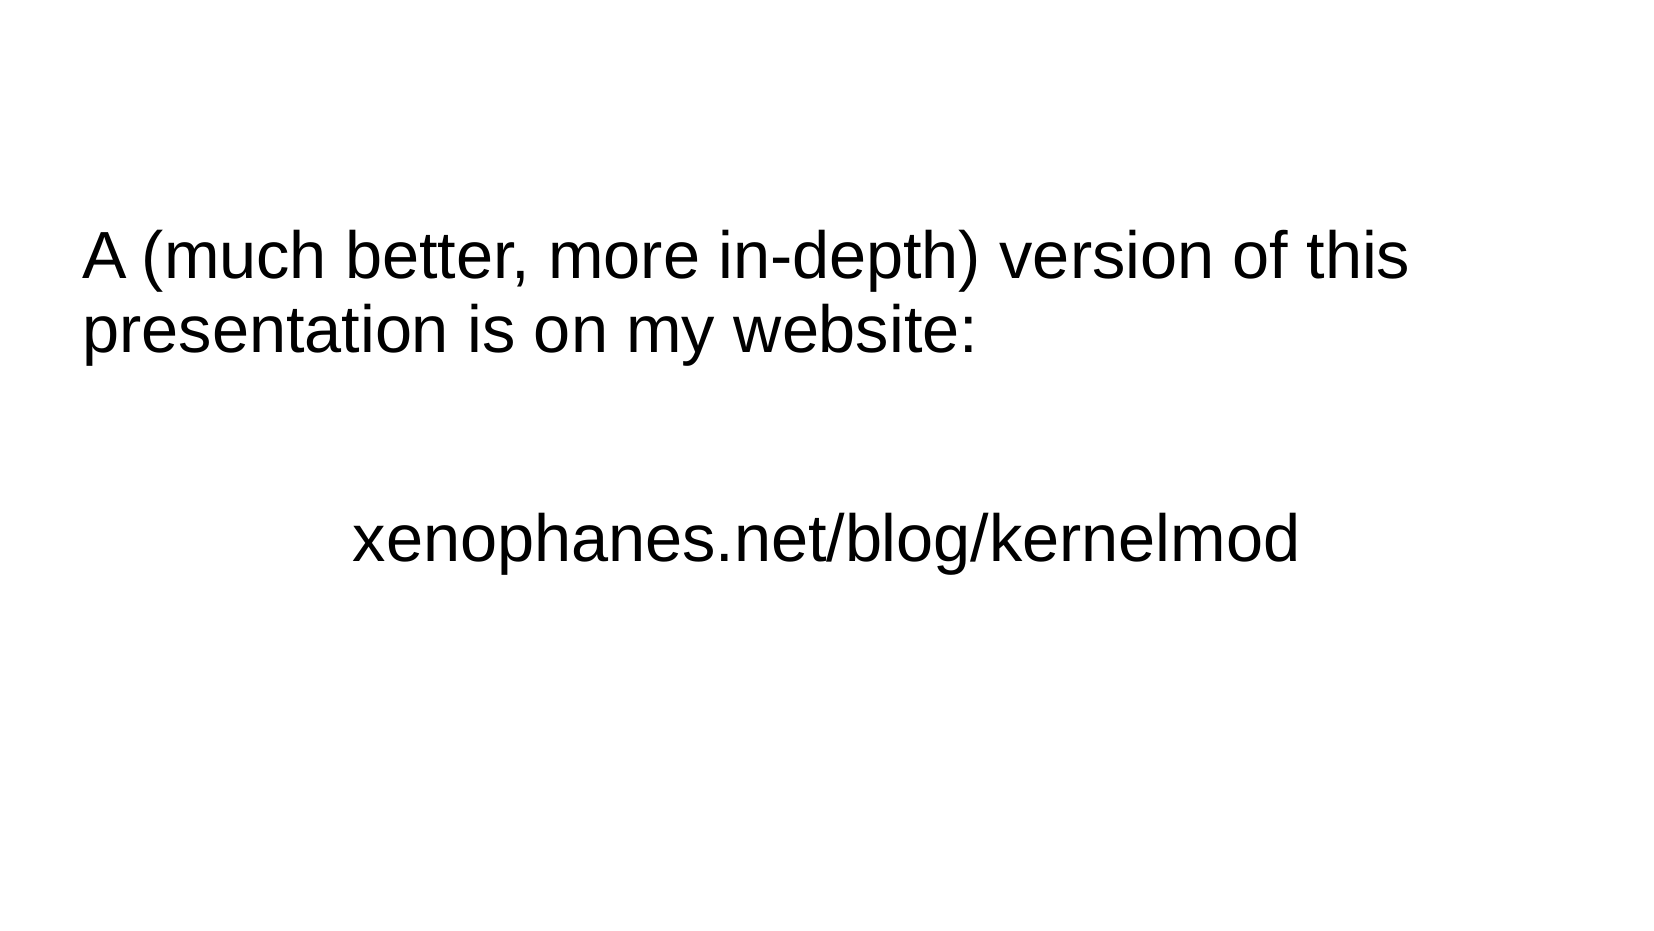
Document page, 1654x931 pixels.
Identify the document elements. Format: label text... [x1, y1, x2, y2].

list A (much better, more in-depth) version of this presentation is on my website: xenophanes.net/blog/kernelmod [82, 217, 1571, 758]
